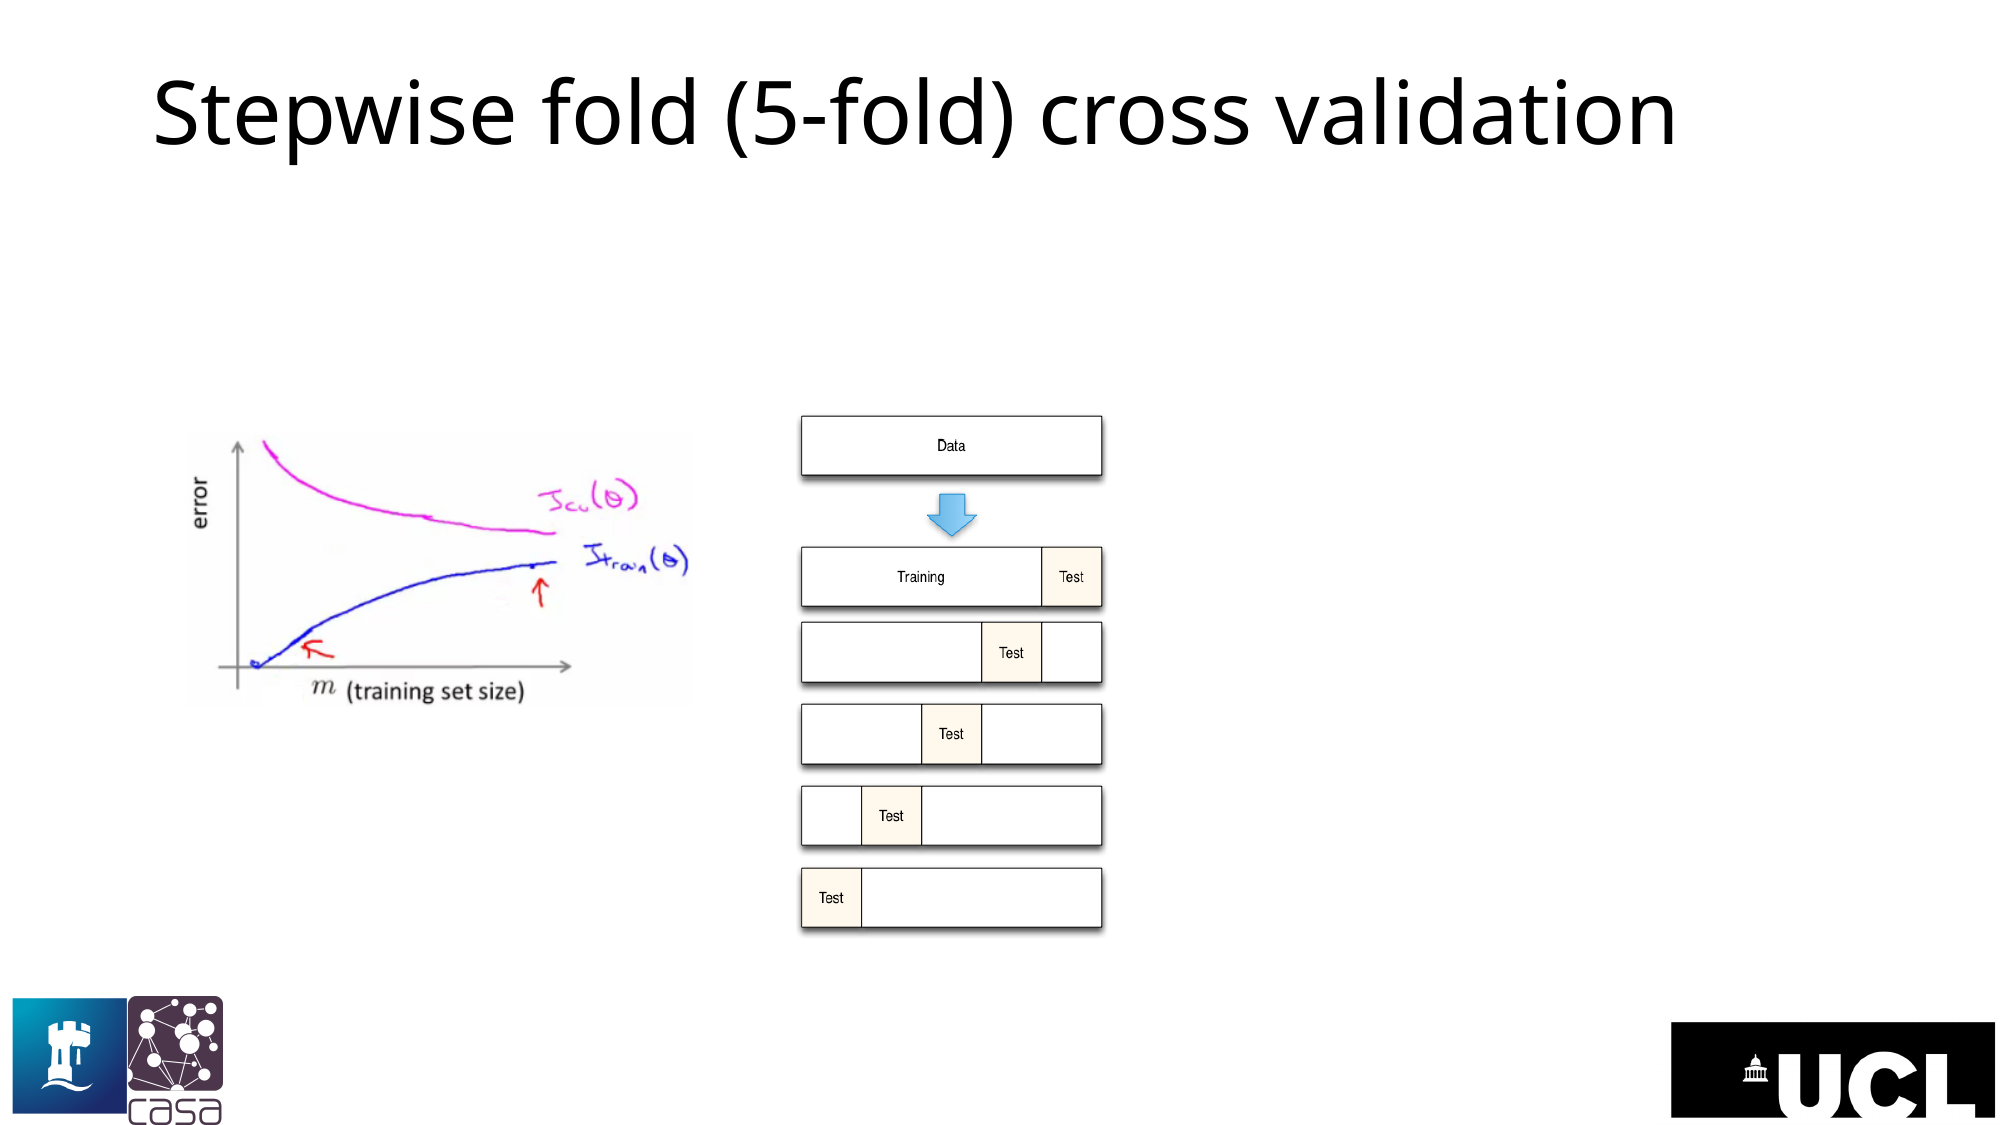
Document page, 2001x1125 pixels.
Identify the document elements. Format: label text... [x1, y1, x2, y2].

picture [185, 432, 692, 707]
picture [784, 401, 1118, 951]
title Stepwise fold (5-fold) cross validation [137, 59, 1863, 278]
